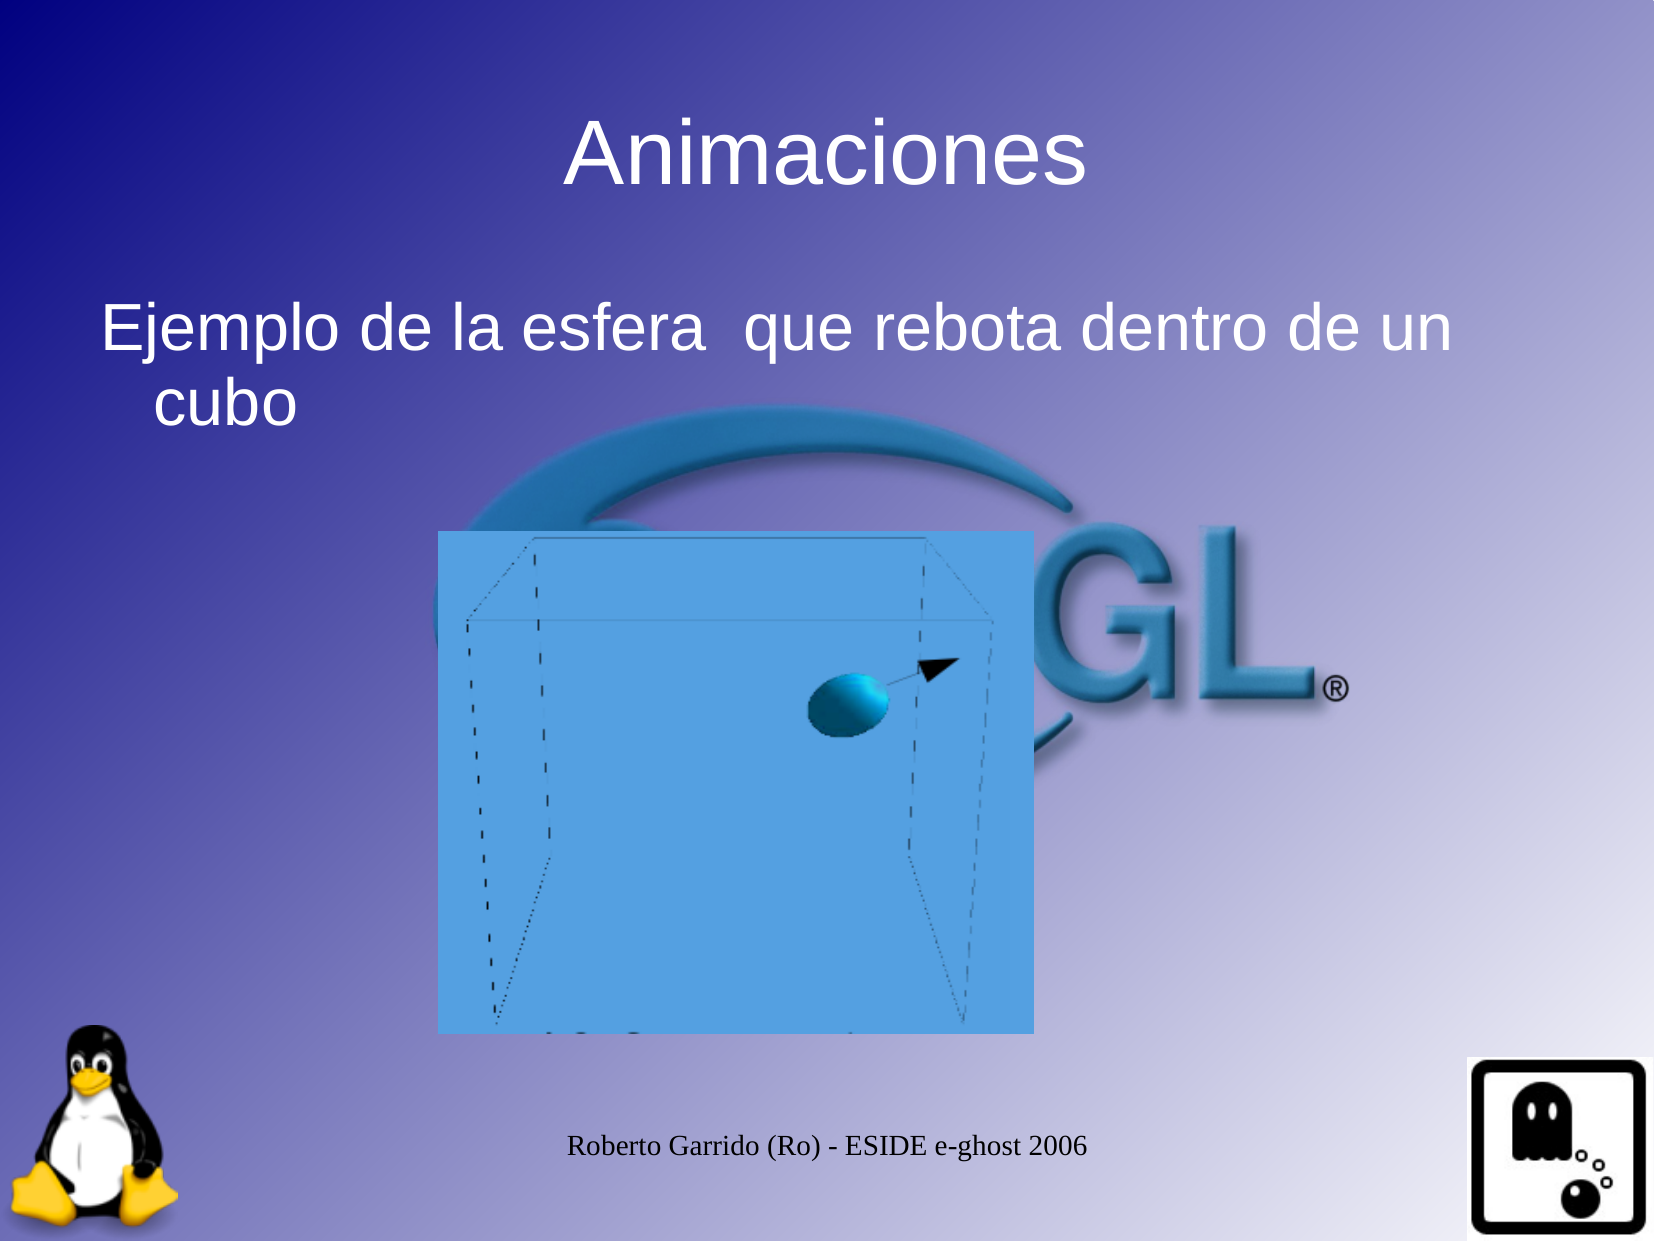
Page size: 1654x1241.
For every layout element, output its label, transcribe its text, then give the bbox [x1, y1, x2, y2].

title Animaciones [82, 49, 1571, 257]
picture [0, 1025, 178, 1241]
list Ejemplo de la esfera que rebota dentro de un cubo [82, 290, 1571, 1109]
picture [438, 531, 1034, 1034]
picture [1467, 1057, 1654, 1241]
